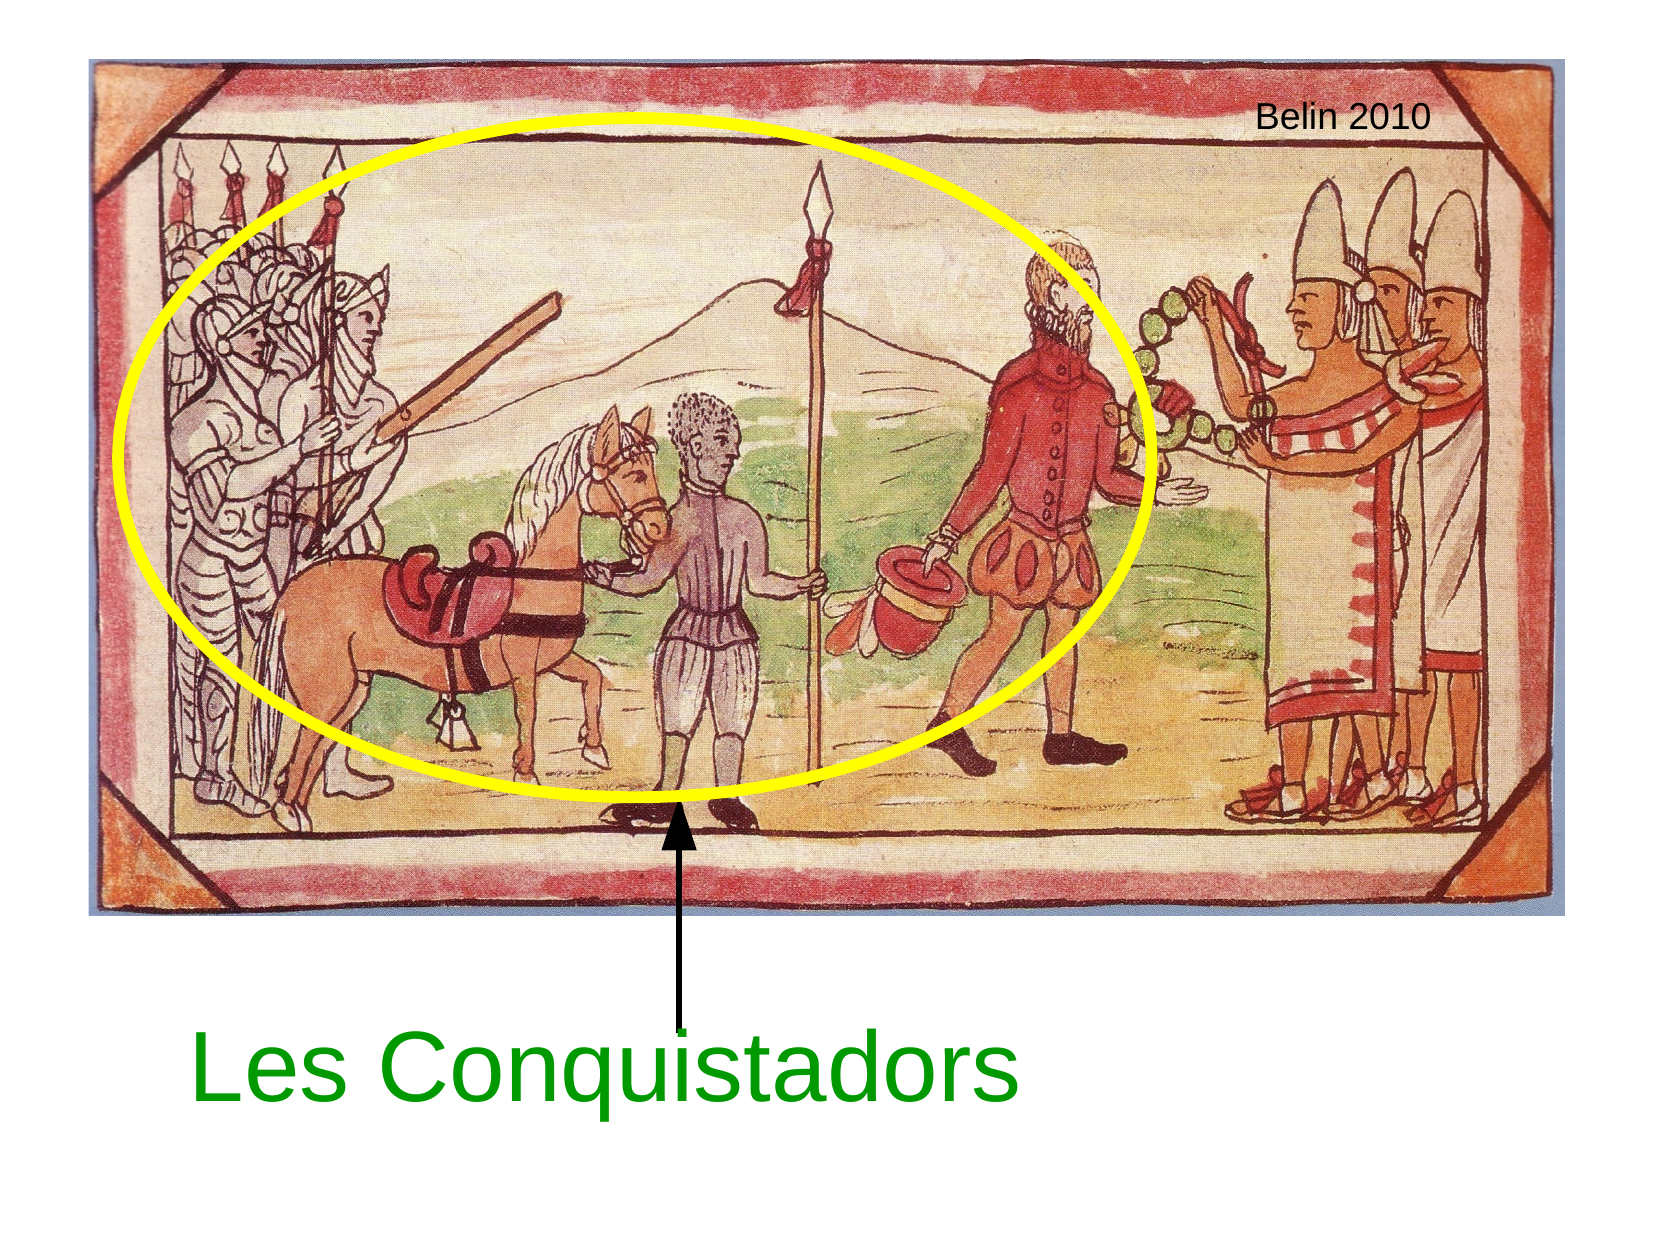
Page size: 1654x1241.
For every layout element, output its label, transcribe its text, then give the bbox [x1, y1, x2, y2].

text_box Les Conquistadors [118, 1003, 1093, 1241]
picture [88, 59, 1565, 916]
picture [125, 125, 1145, 791]
text_box Belin 2010 [1240, 88, 1477, 146]
